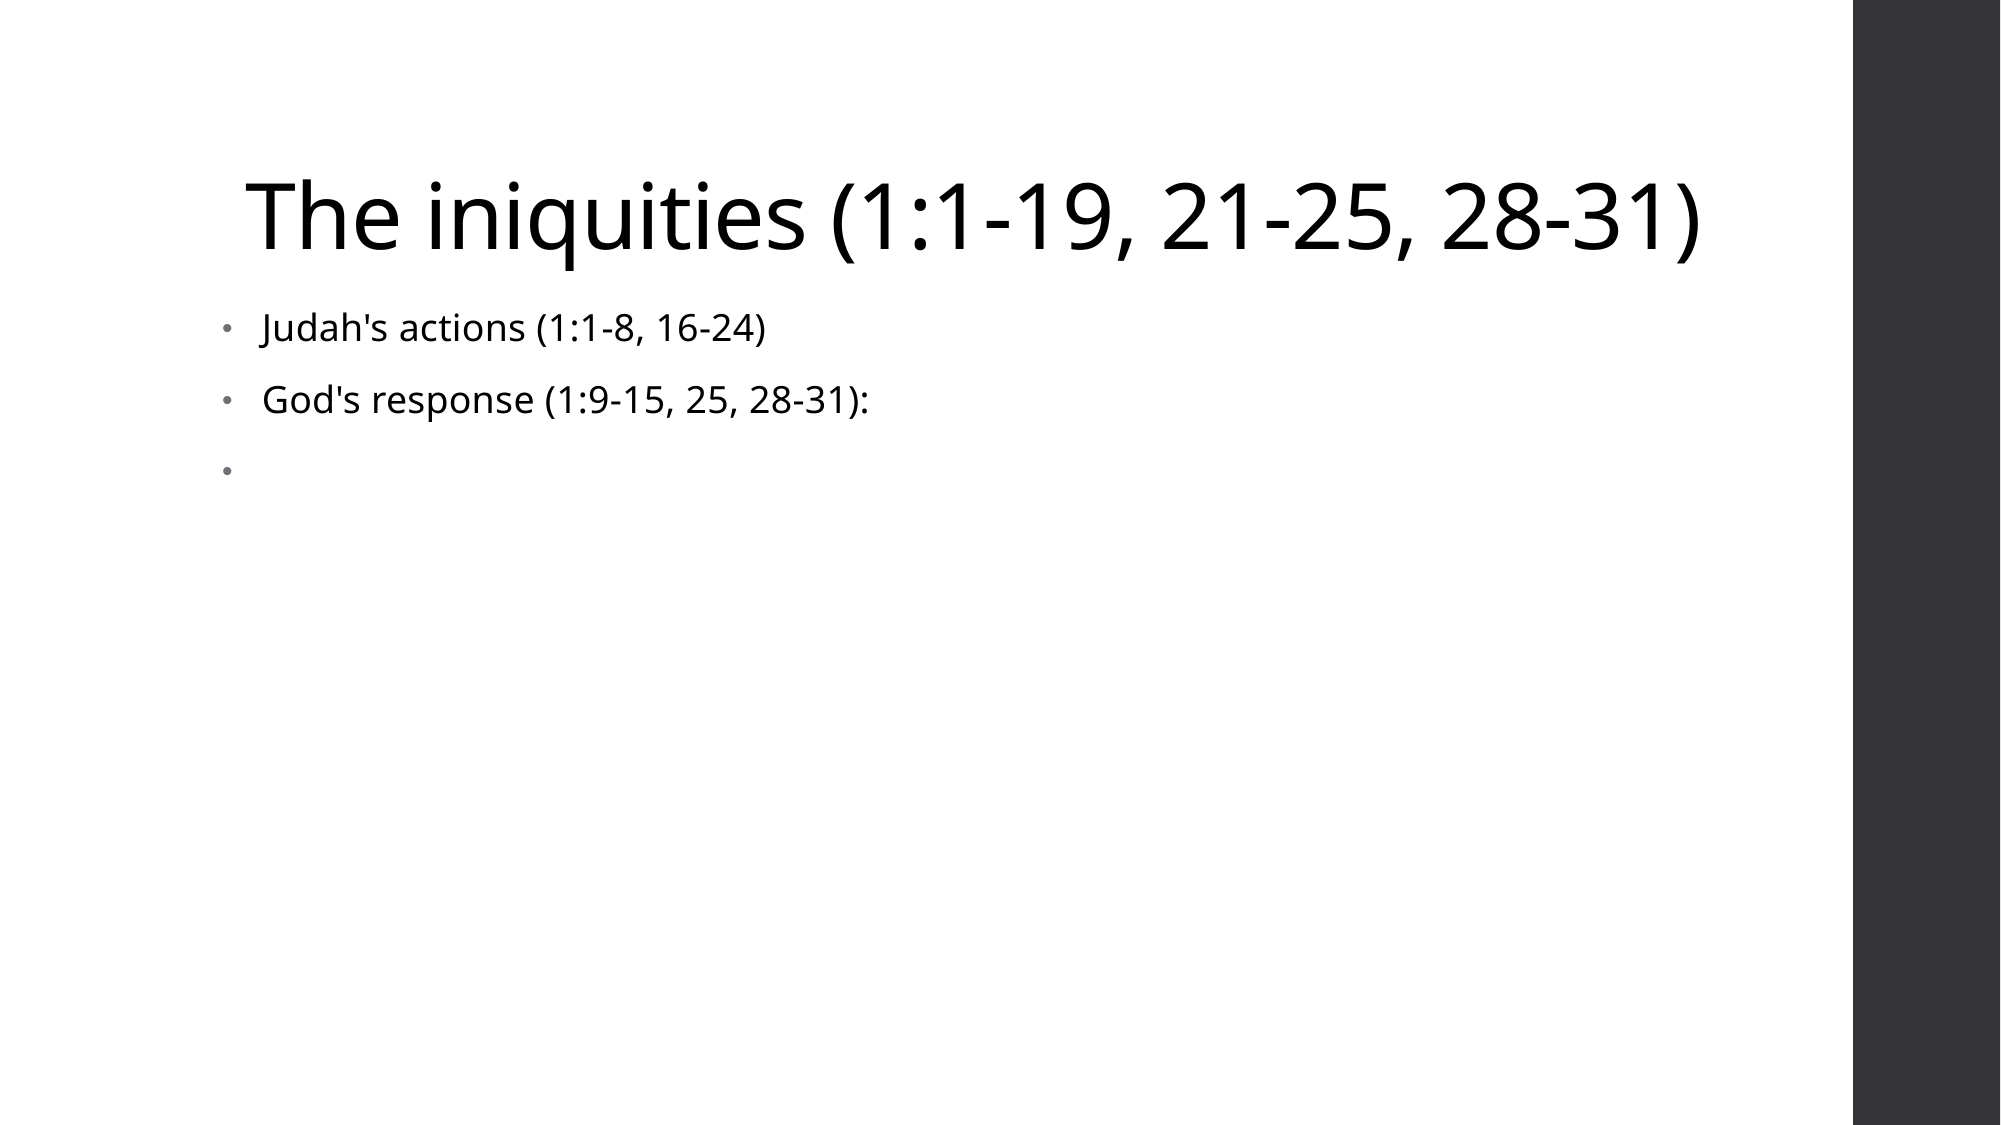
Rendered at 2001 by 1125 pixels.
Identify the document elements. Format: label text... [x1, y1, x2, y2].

title The iniquities (1:1-19, 21-25, 28-31) [206, 60, 1797, 278]
list Judah's actions (1:1-8, 16-24) God's response (1:9-15, 25, 28-31): [206, 299, 1617, 1014]
